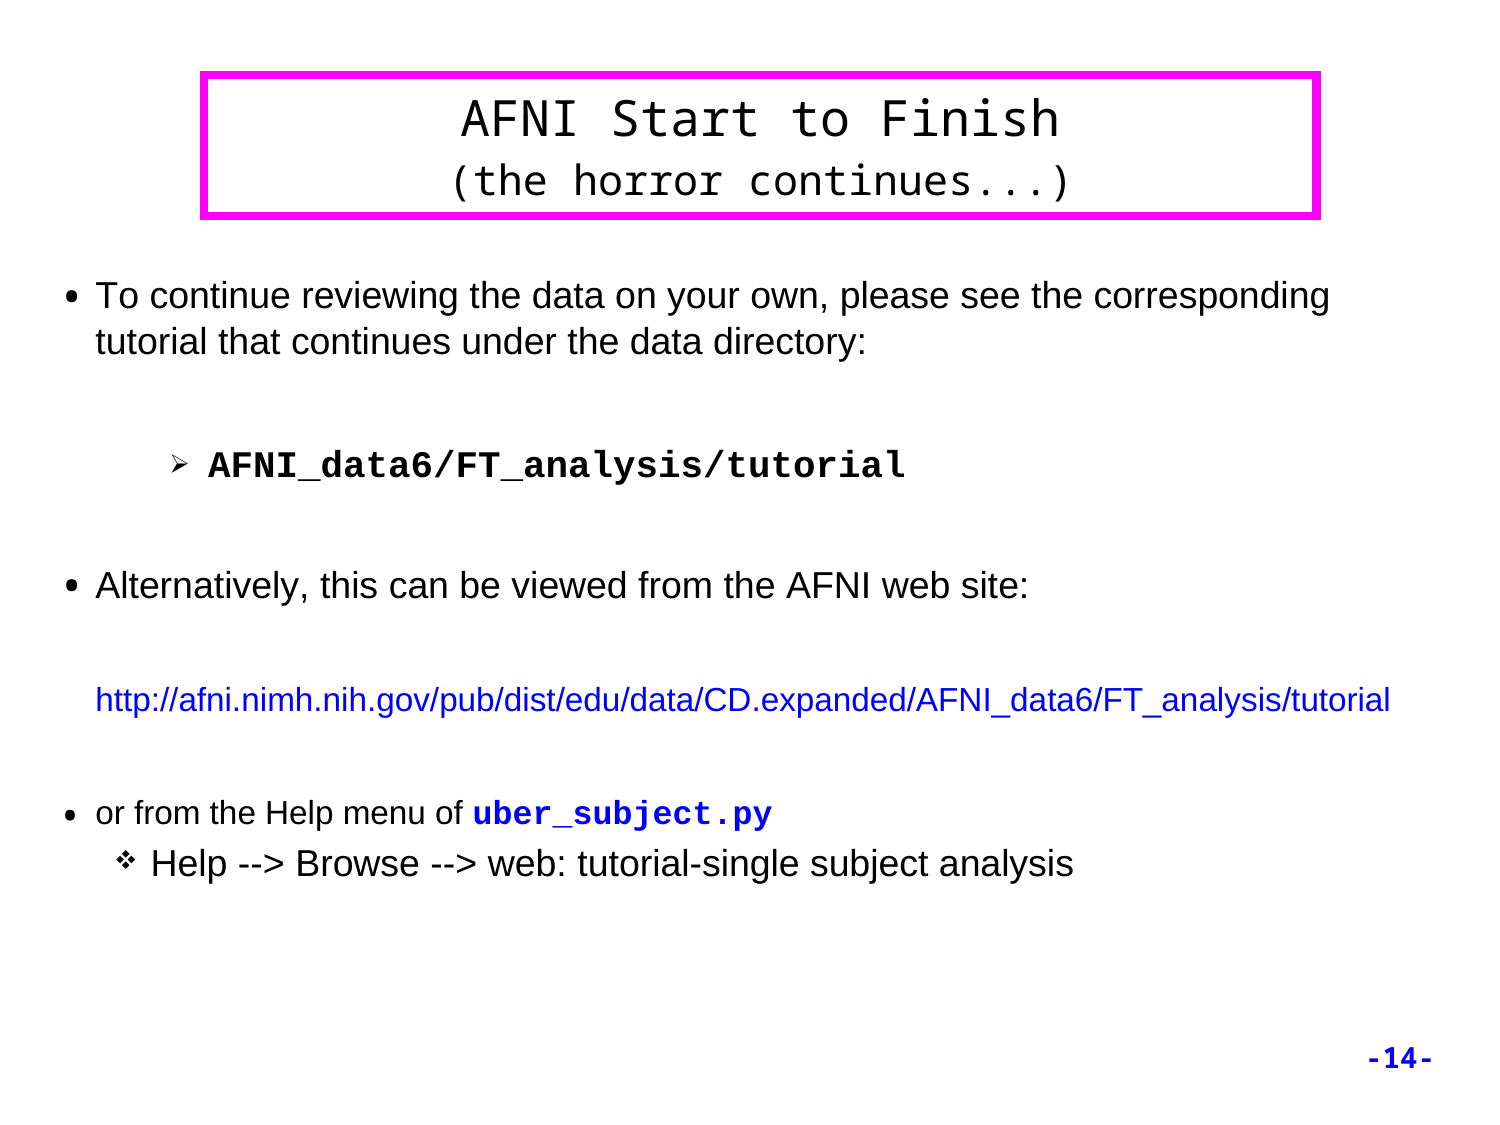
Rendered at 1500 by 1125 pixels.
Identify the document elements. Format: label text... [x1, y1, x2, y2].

title AFNI Start to Finish (the horror continues...) [204, 76, 1317, 215]
list To continue reviewing the data on your own, please see the corresponding tutorial that continues under the data directory: AFNI_data6/FT_analysis/tutorial Alternatively, this can be viewed from the AFNI web site: http://afni.nimh.nih.gov/pub/dist/edu/data/CD.expanded/AFNI_data6/FT_analysis/tutorial or from the Help menu of uber_subject.py Help --> Browse --> web: tutorial-single subject analysis [42, 262, 1453, 1005]
